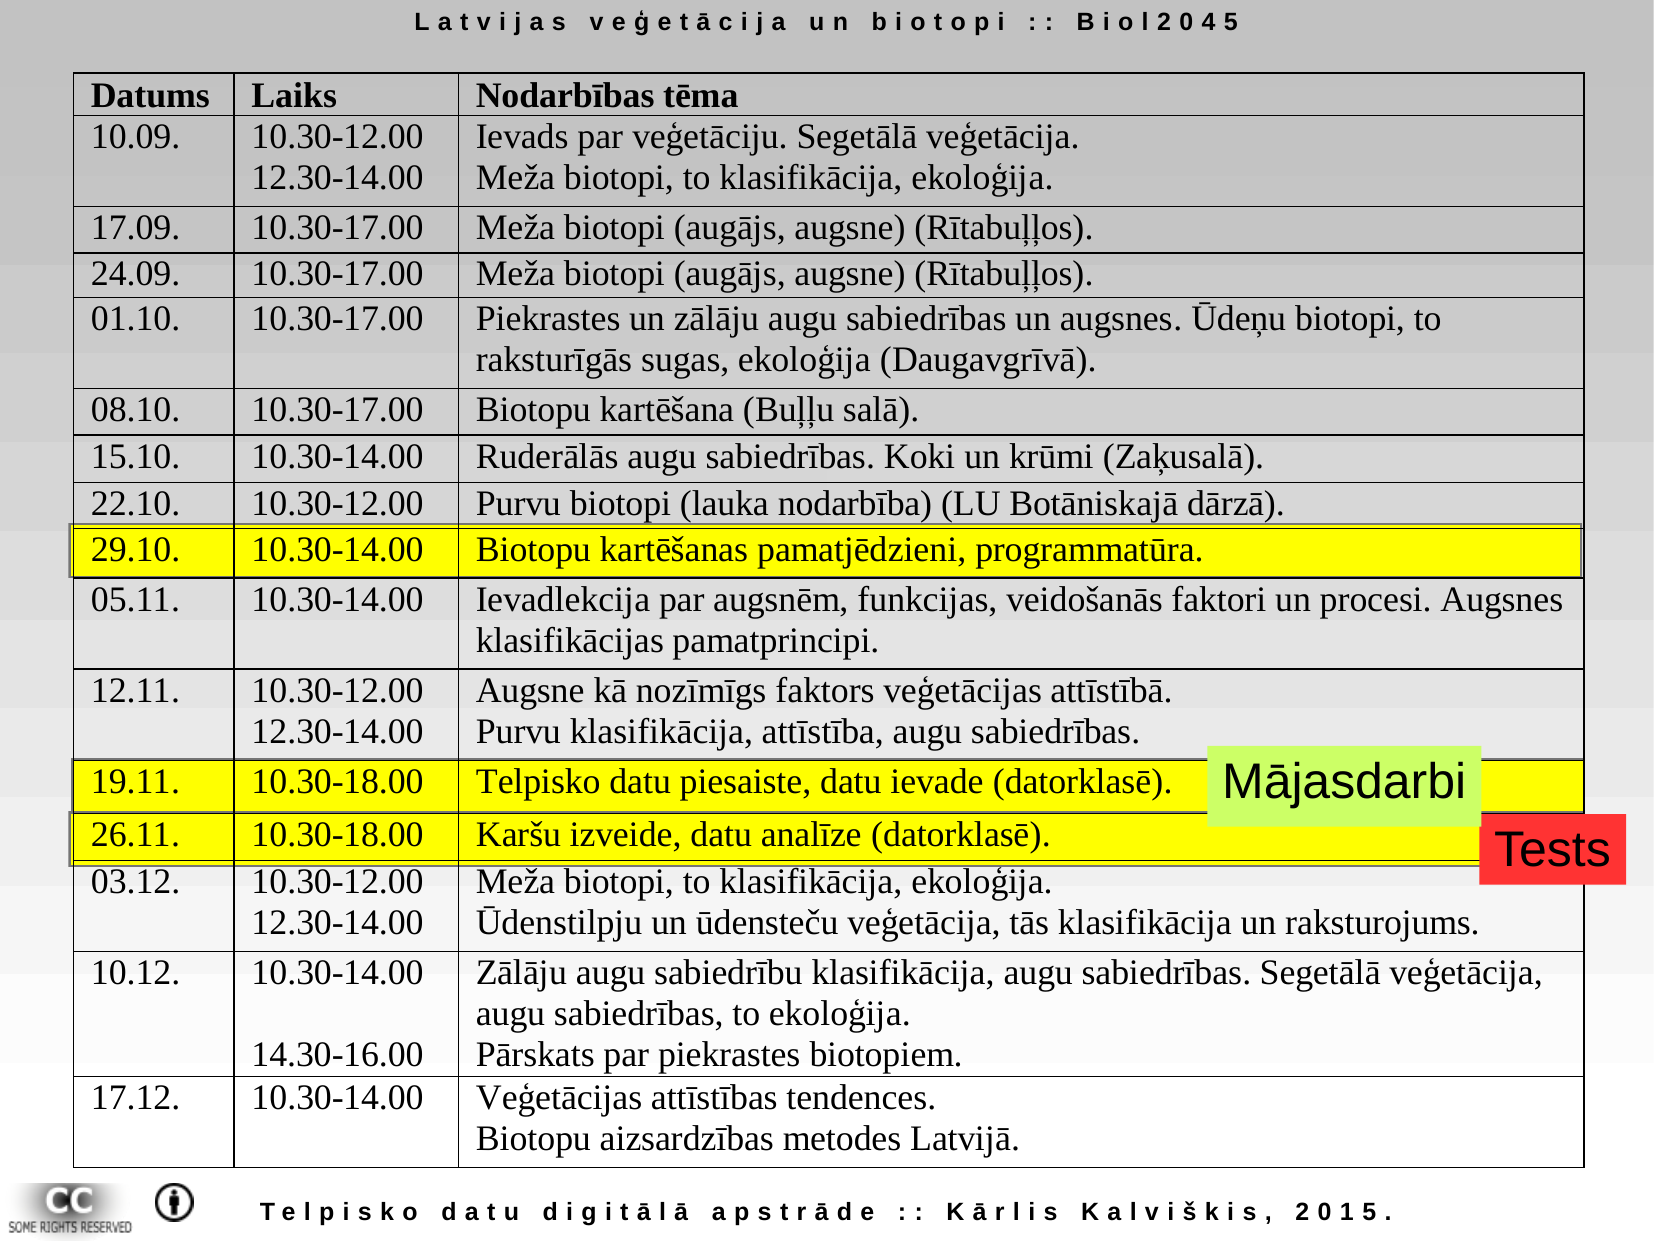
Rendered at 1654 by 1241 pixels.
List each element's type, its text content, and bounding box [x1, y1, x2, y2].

text_box Mājasdarbi [1207, 745, 1482, 827]
text_box Tests [1479, 814, 1627, 885]
picture [0, 0, 1654, 1241]
